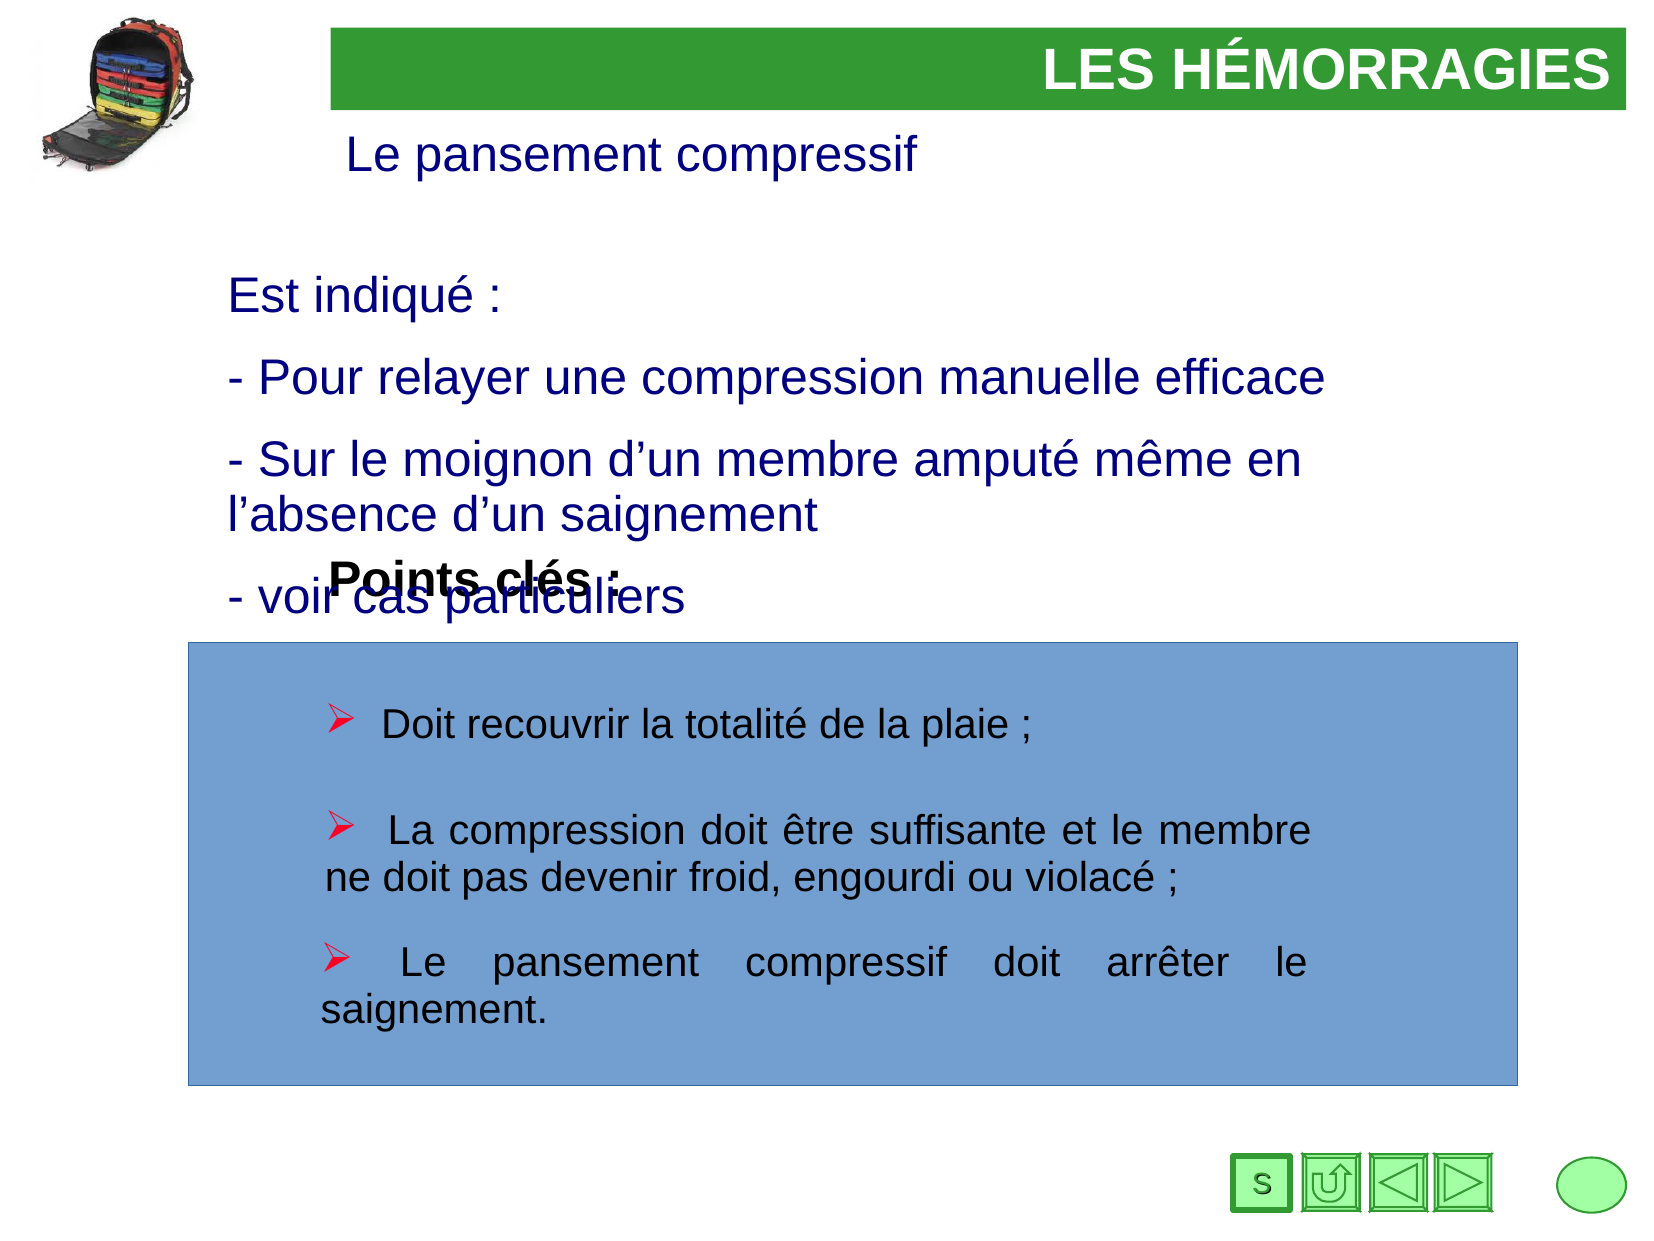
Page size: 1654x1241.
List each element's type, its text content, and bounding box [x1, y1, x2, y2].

text_box LES HÉMORRAGIES [330, 27, 1626, 111]
text_box La compression doit être suffisante et le membre ne doit pas devenir froid, engourdi ou violacé ; [310, 799, 1328, 908]
text_box Le pansement compressif [330, 118, 1613, 190]
picture [29, 5, 201, 183]
text_box Est indiqué : - Pour relayer une compression manuelle efficace - Sur le moignon d’un membre amputé même en l’absence d’un saignement - voir cas particuliers [212, 259, 1512, 632]
text_box Doit recouvrir la totalité de la plaie ; [310, 693, 1328, 756]
text_box [1557, 1157, 1627, 1213]
text_box [188, 642, 1518, 1086]
text_box Le pansement compressif doit arrêter le saignement. [305, 931, 1324, 1040]
